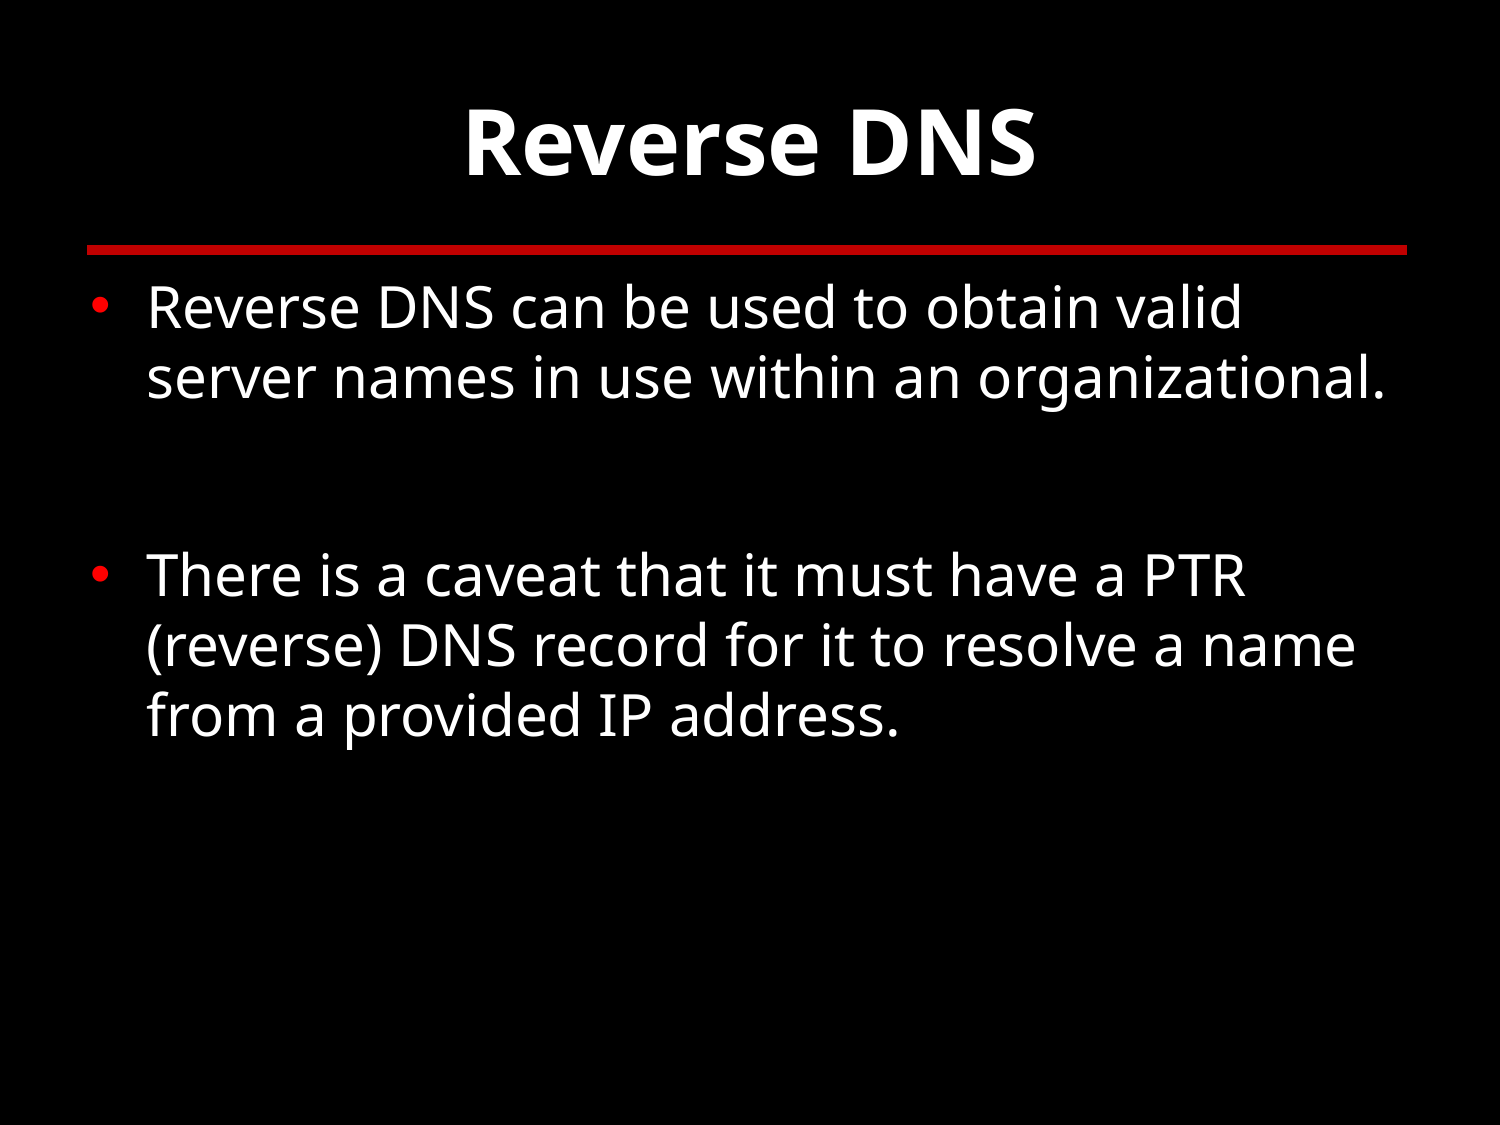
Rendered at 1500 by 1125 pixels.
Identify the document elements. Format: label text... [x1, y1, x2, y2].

list Reverse DNS can be used to obtain valid server names in use within an organizational. There is a caveat that it must have a PTR (reverse) DNS record for it to resolve a name from a provided IP address. [75, 262, 1425, 1005]
title Reverse DNS [75, 45, 1425, 233]
